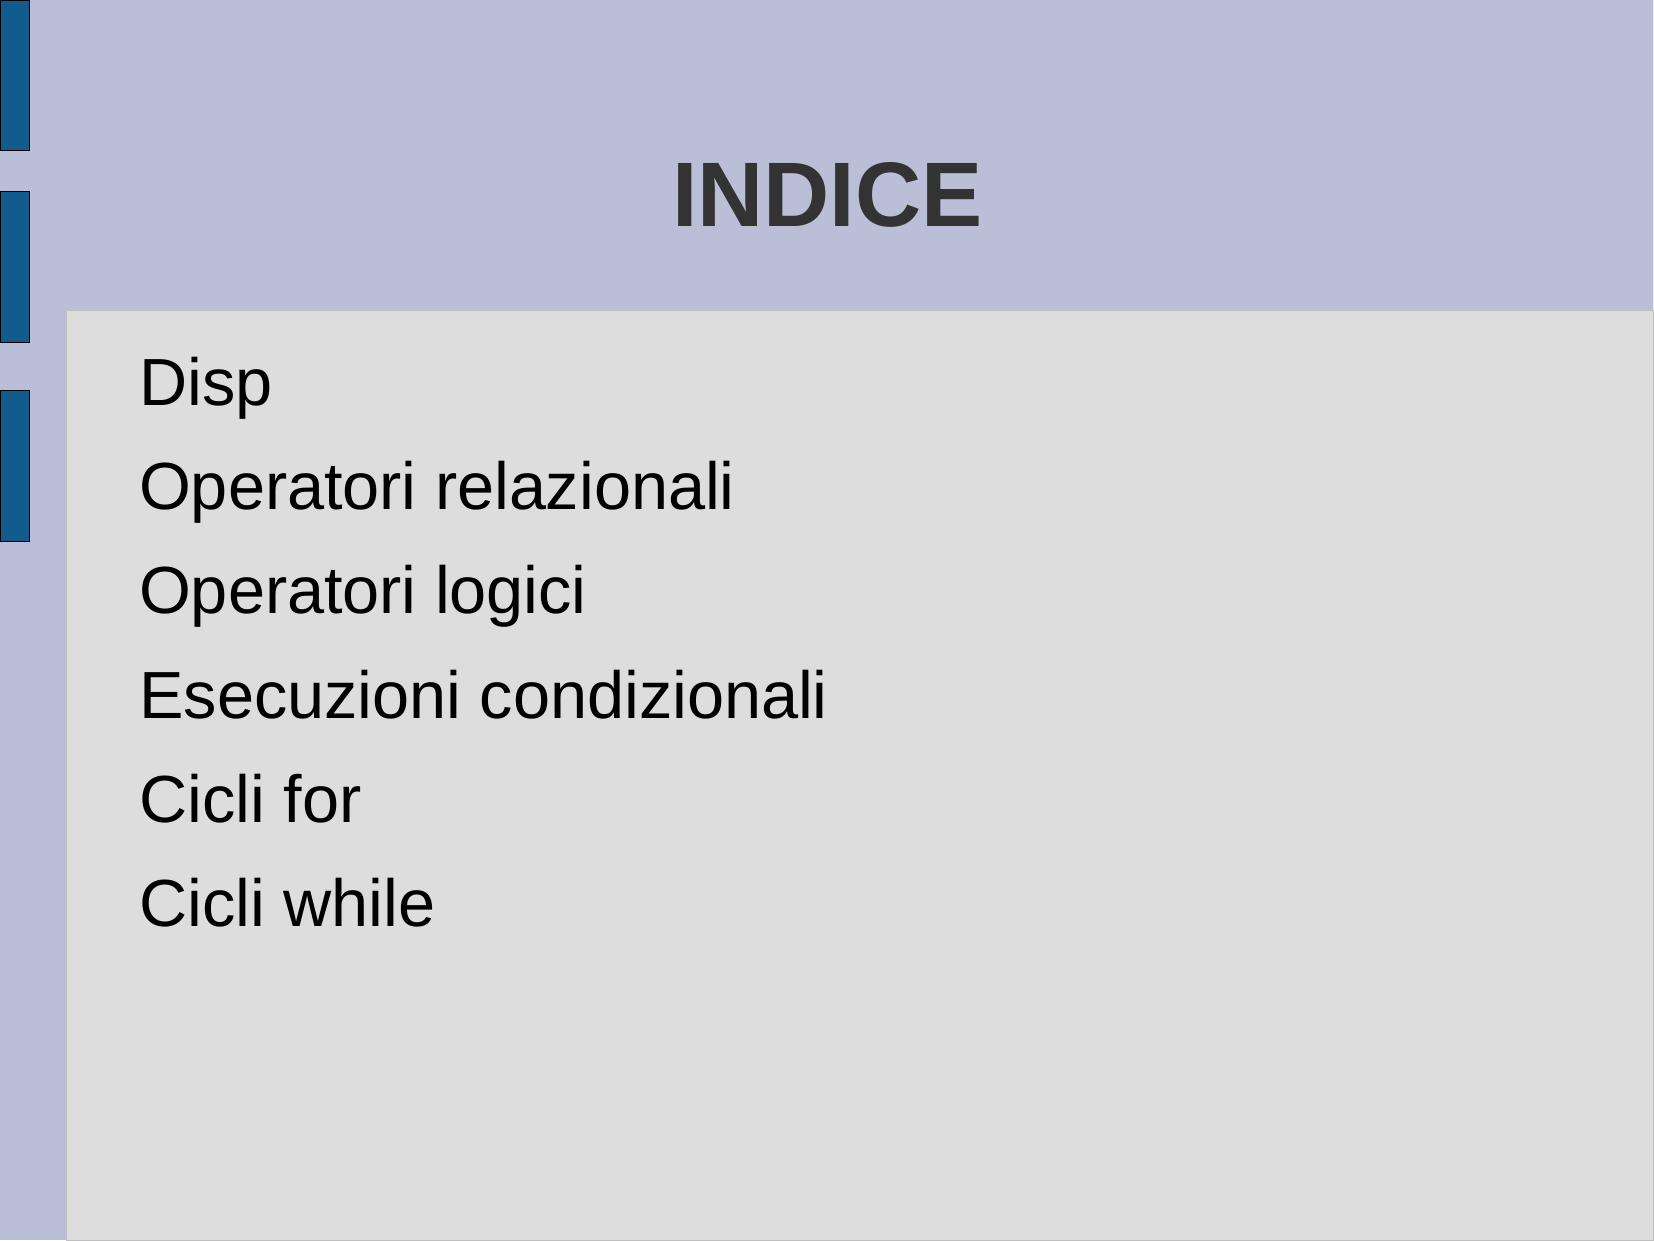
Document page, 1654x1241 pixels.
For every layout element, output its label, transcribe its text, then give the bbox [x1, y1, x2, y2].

list Disp Operatori relazionali Operatori logici Esecuzioni condizionali Cicli for Cicli while [121, 344, 1534, 1112]
title INDICE [121, 91, 1534, 299]
